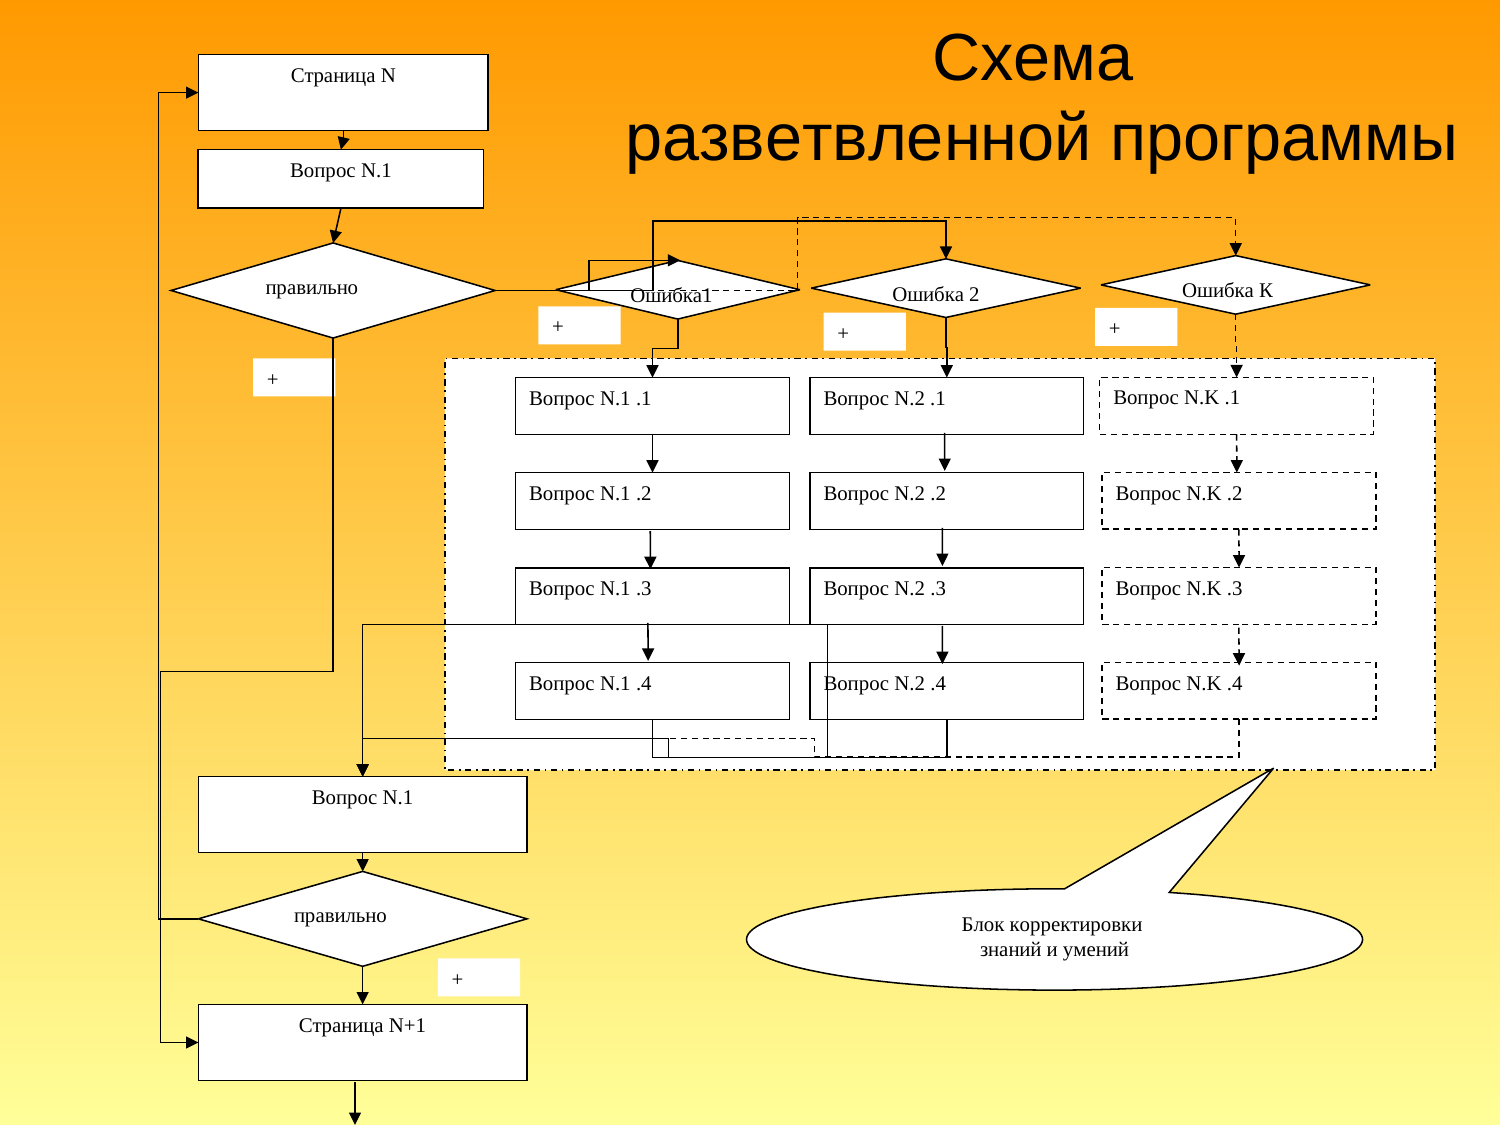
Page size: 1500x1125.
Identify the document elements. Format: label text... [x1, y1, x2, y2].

text_box Вопрос N.1 .4 [515, 662, 790, 720]
text_box правильно [171, 243, 495, 338]
text_box Вопрос N.2 .1 [809, 377, 1084, 435]
title Схема разветвленной программы [584, 0, 1500, 188]
text_box Ошибка К [1101, 255, 1371, 315]
text_box [444, 626, 826, 756]
text_box + [253, 358, 332, 397]
text_box Вопрос N.K .4 [1102, 662, 1376, 720]
text_box Вопрос N.1 .1 [515, 377, 790, 435]
text_box Вопрос N.K .1 [1099, 377, 1374, 435]
text_box [653, 740, 668, 756]
text_box + [823, 312, 906, 351]
text_box [827, 720, 946, 756]
text_box Вопрос N.K .3 [1102, 567, 1376, 625]
text_box Вопрос N.K .2 [1102, 472, 1376, 530]
text_box Вопрос N.2 .4 [809, 662, 826, 720]
text_box Вопрос N.2 .2 [809, 472, 1084, 530]
text_box Ошибка1 [590, 266, 652, 290]
text_box Ошибка1 [561, 261, 800, 319]
text_box Ошибка 2 [811, 259, 1081, 318]
text_box + [437, 958, 521, 997]
text_box Страница N [198, 54, 489, 131]
text_box Страница N+1 [198, 1004, 527, 1081]
text_box Вопрос N.1 .2 [515, 472, 790, 530]
text_box Вопрос N.2 .3 [809, 567, 1084, 625]
text_box Вопрос N.1 .3 [515, 567, 790, 625]
text_box Вопрос N.1 [198, 149, 484, 209]
text_box [827, 625, 941, 662]
text_box Вопрос N.1 [198, 776, 527, 853]
text_box Блок корректировки знаний и умений [746, 768, 1363, 991]
text_box правильно [198, 871, 527, 967]
text_box + [1095, 307, 1178, 346]
text_box Вопрос N.2 .4 [827, 662, 1084, 720]
text_box [444, 358, 1436, 771]
text_box Ошибка1 [555, 281, 588, 290]
text_box + [538, 306, 621, 345]
